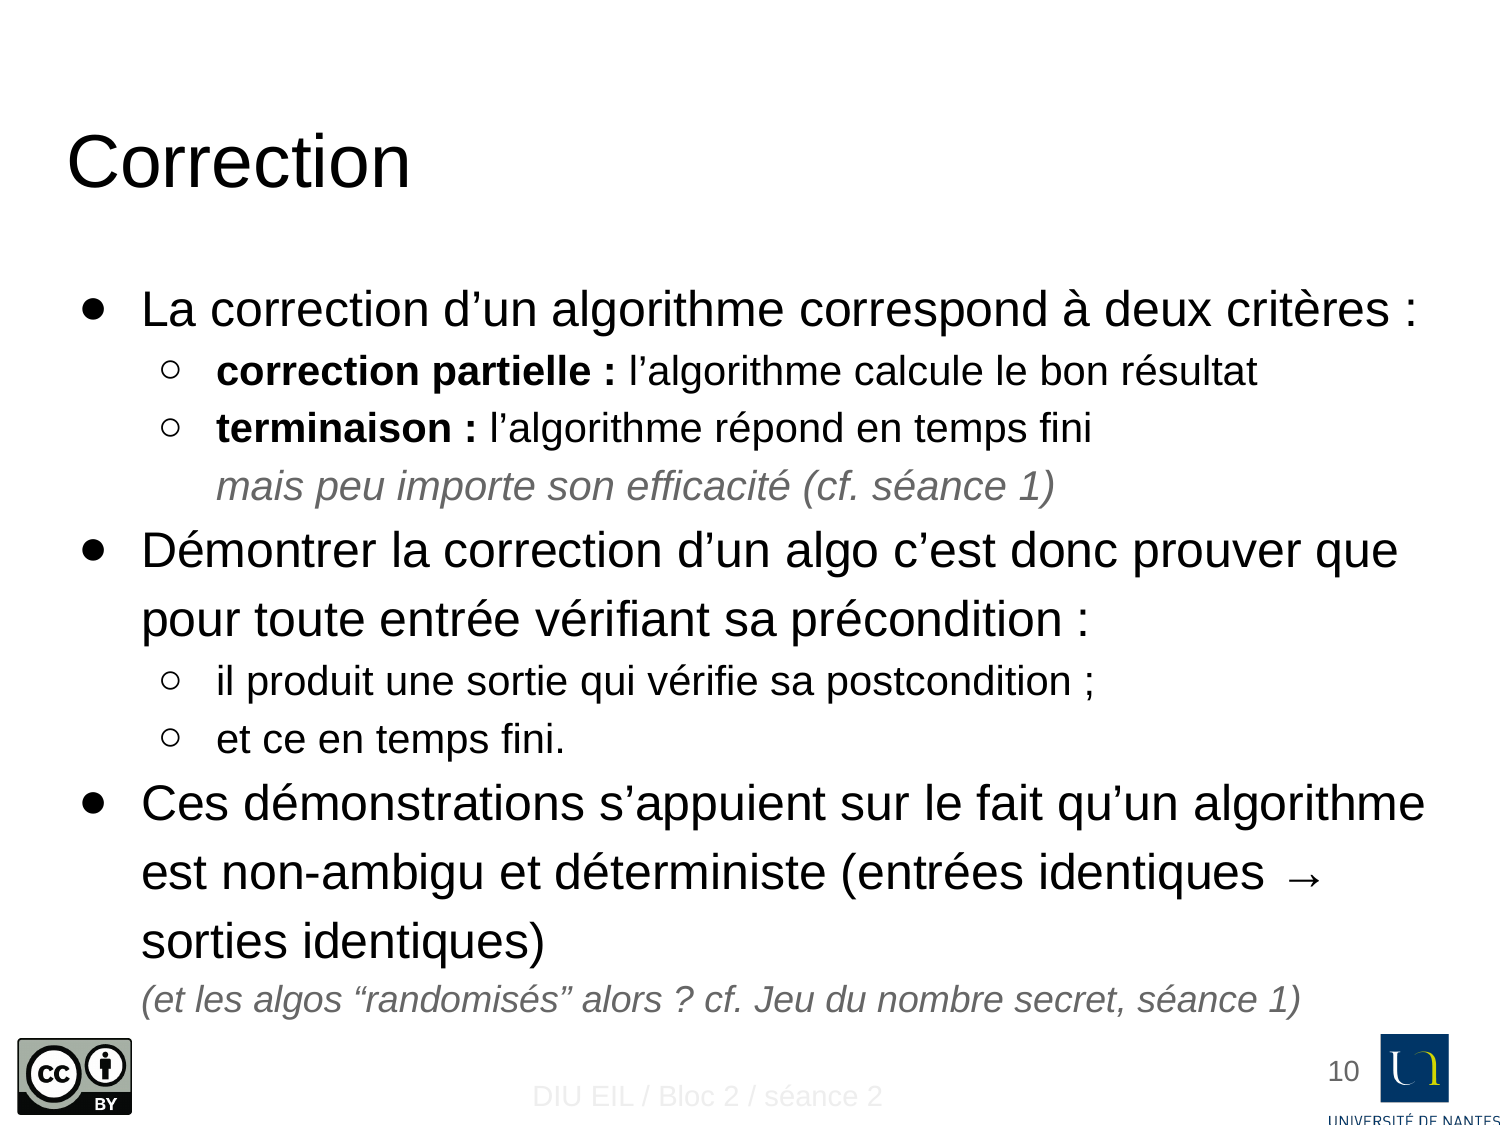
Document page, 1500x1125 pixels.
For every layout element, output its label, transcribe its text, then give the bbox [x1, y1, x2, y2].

picture [1329, 1034, 1500, 1125]
list La correction d’un algorithme correspond à deux critères : correction partielle : l’algorithme calcule le bon résultat terminaison : l’algorithme répond en temps fini mais peu importe son efficacité (cf. séance 1) Démontrer la correction d’un algo c’est donc prouver que pour toute entrée vérifiant sa précondition : il produit une sortie qui vérifie sa postcondition ; et ce en temps fini. Ces démonstrations s’appuient sur le fait qu’un algorithme est non-ambigu et déterministe (entrées identiques → sorties identiques) (et les algos “randomisés” alors ? cf. Jeu du nombre secret, séance 1) [51, 252, 1449, 1064]
title Correction [51, 97, 1449, 223]
slide_number <numéro> [1284, 1038, 1375, 1102]
picture [17, 1038, 132, 1115]
